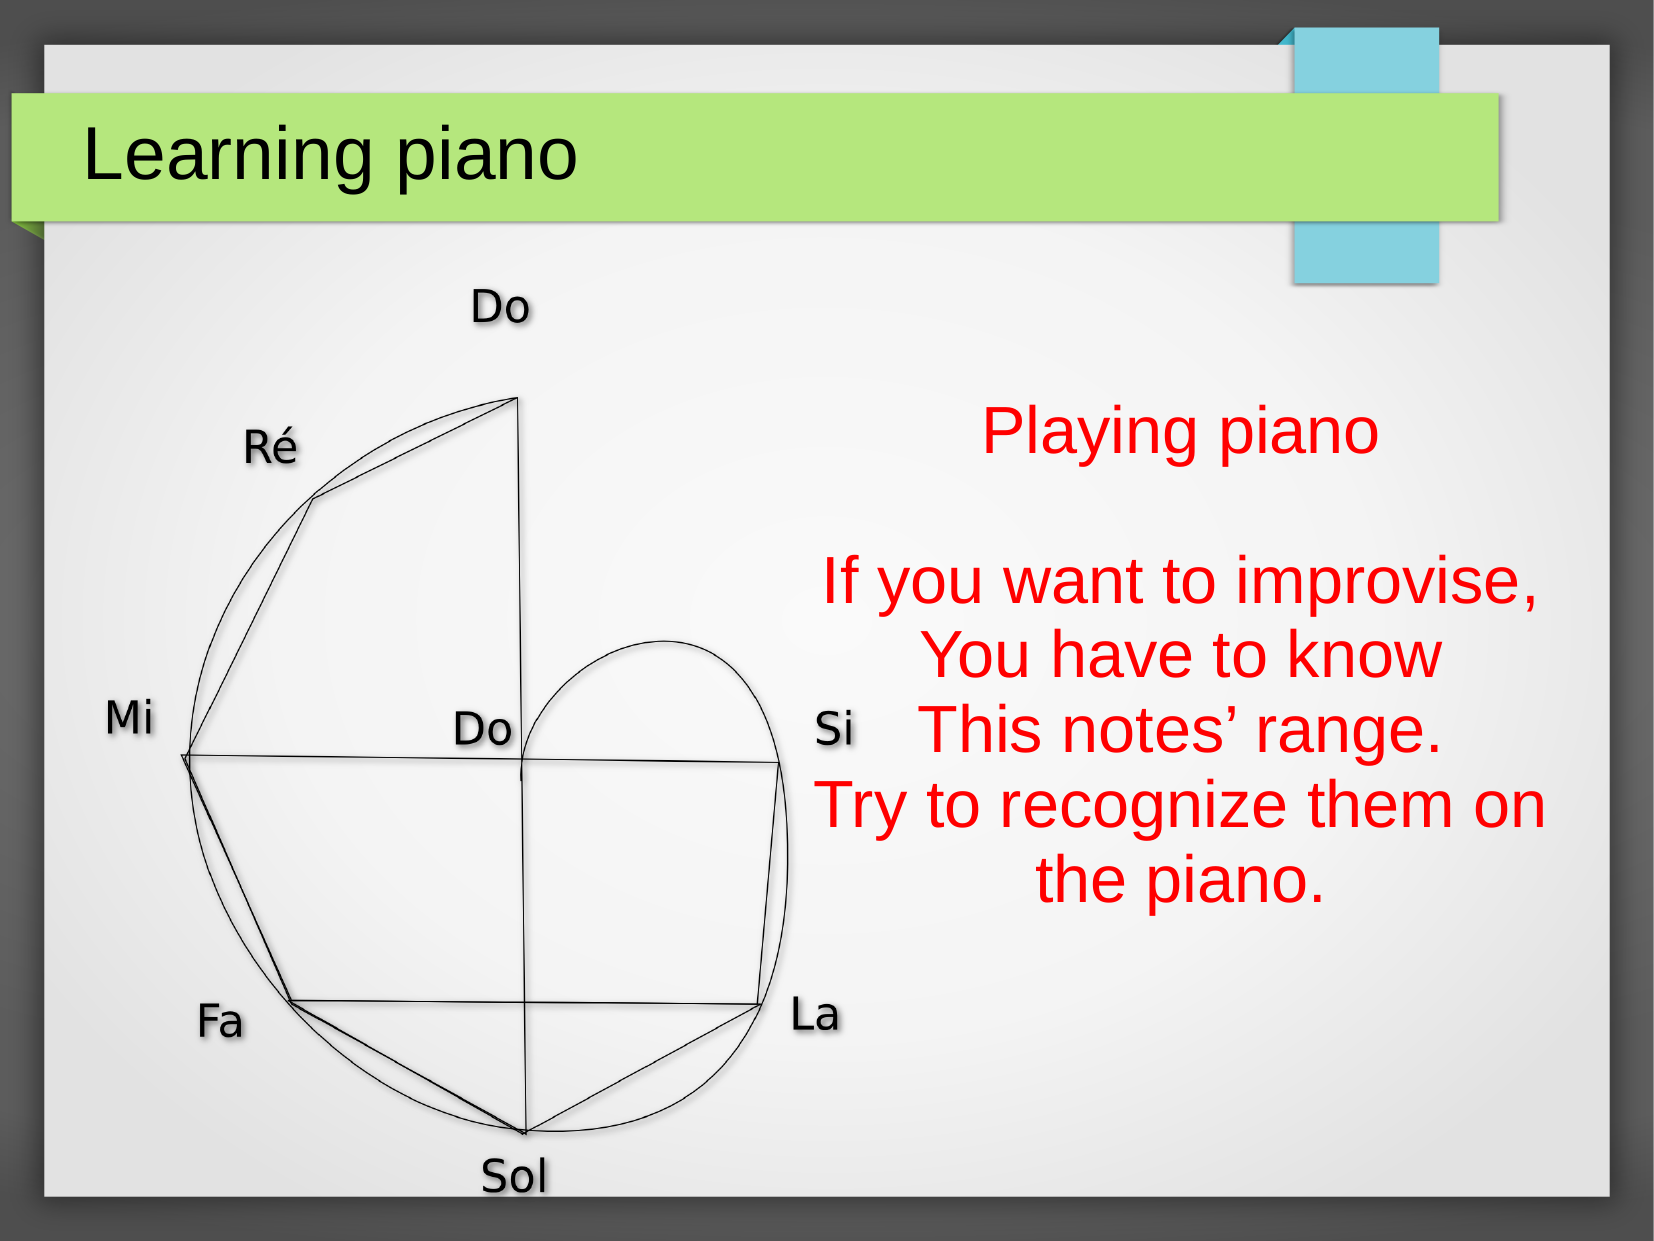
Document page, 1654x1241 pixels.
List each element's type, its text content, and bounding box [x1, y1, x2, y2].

subtitle Playing piano If you want to improvise, You have to know This notes’ range. Try to recognize them on the piano. [863, 295, 1571, 1015]
picture [0, 0, 1654, 1241]
title Learning piano [82, 94, 1264, 213]
